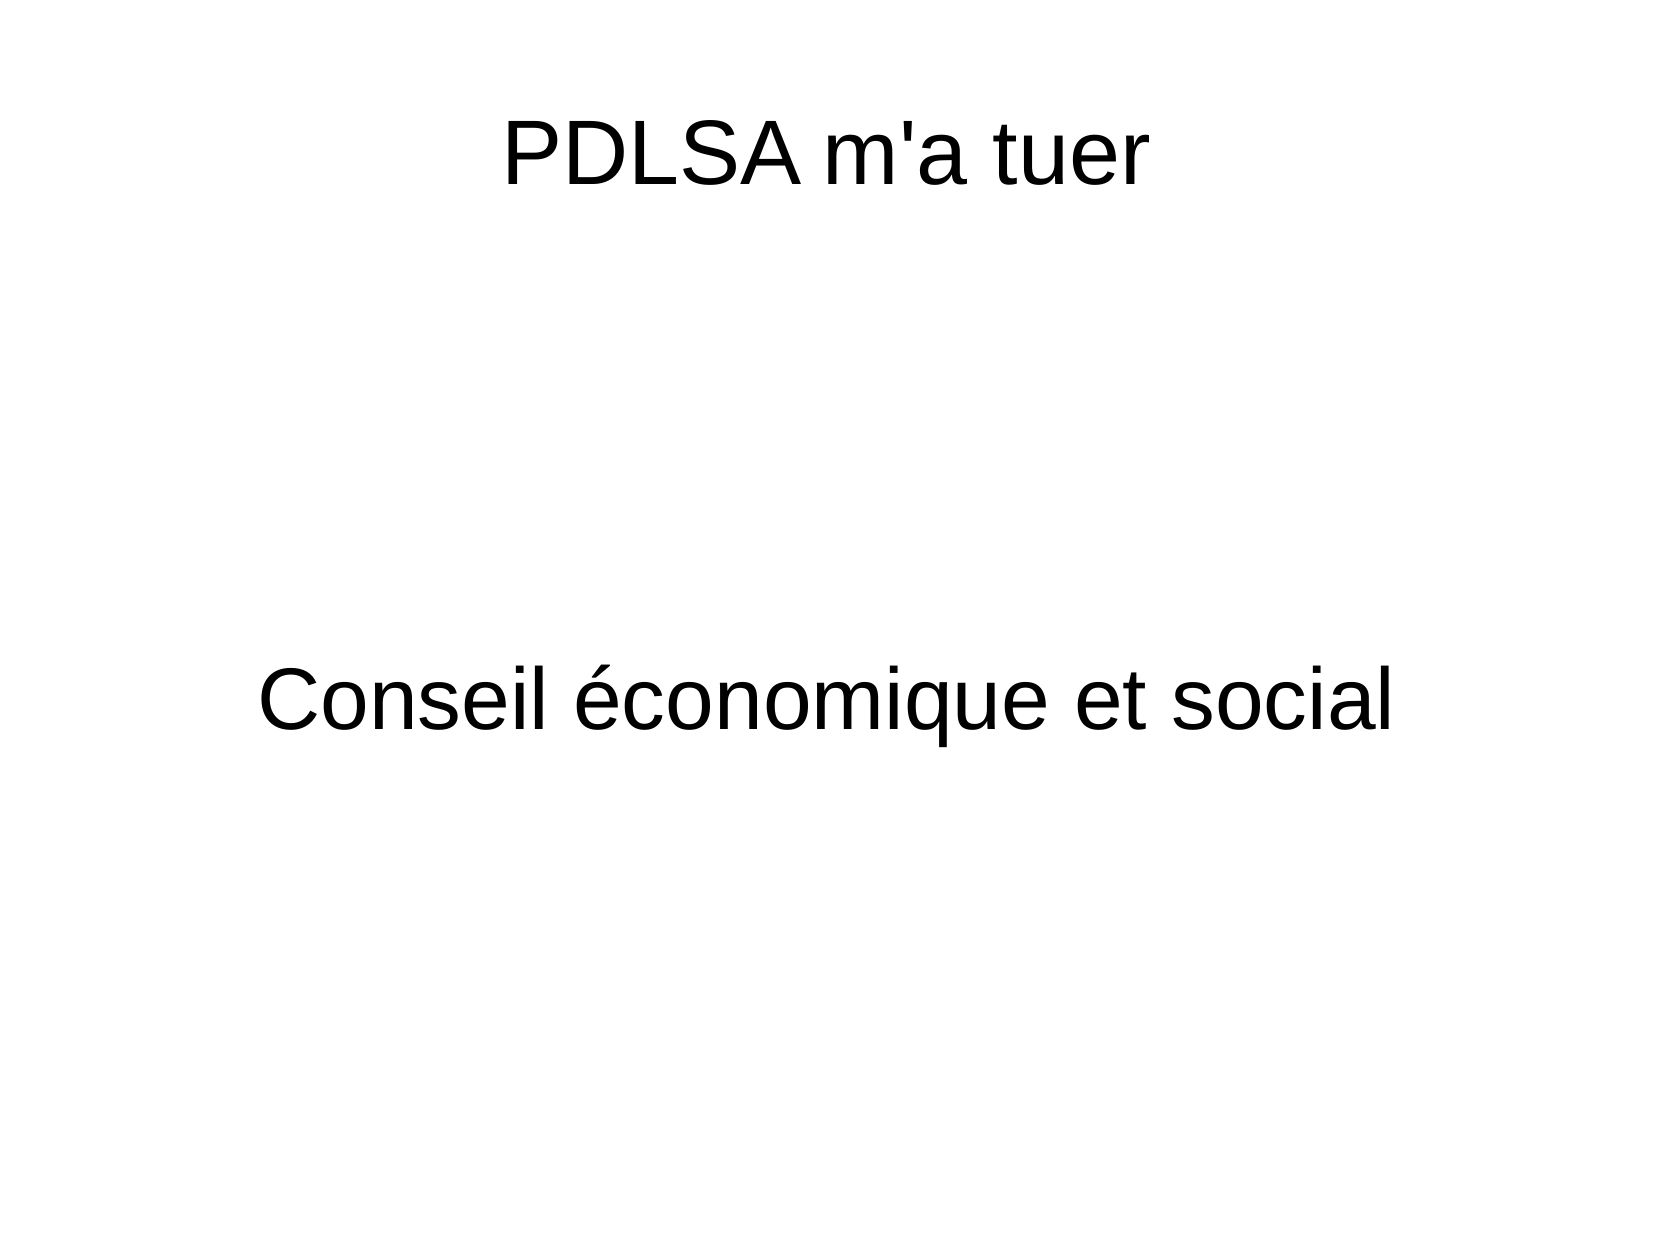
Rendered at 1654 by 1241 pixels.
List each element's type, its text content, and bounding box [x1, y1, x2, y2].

title PDLSA m'a tuer [82, 56, 1571, 250]
subtitle Conseil économique et social [82, 297, 1571, 1102]
